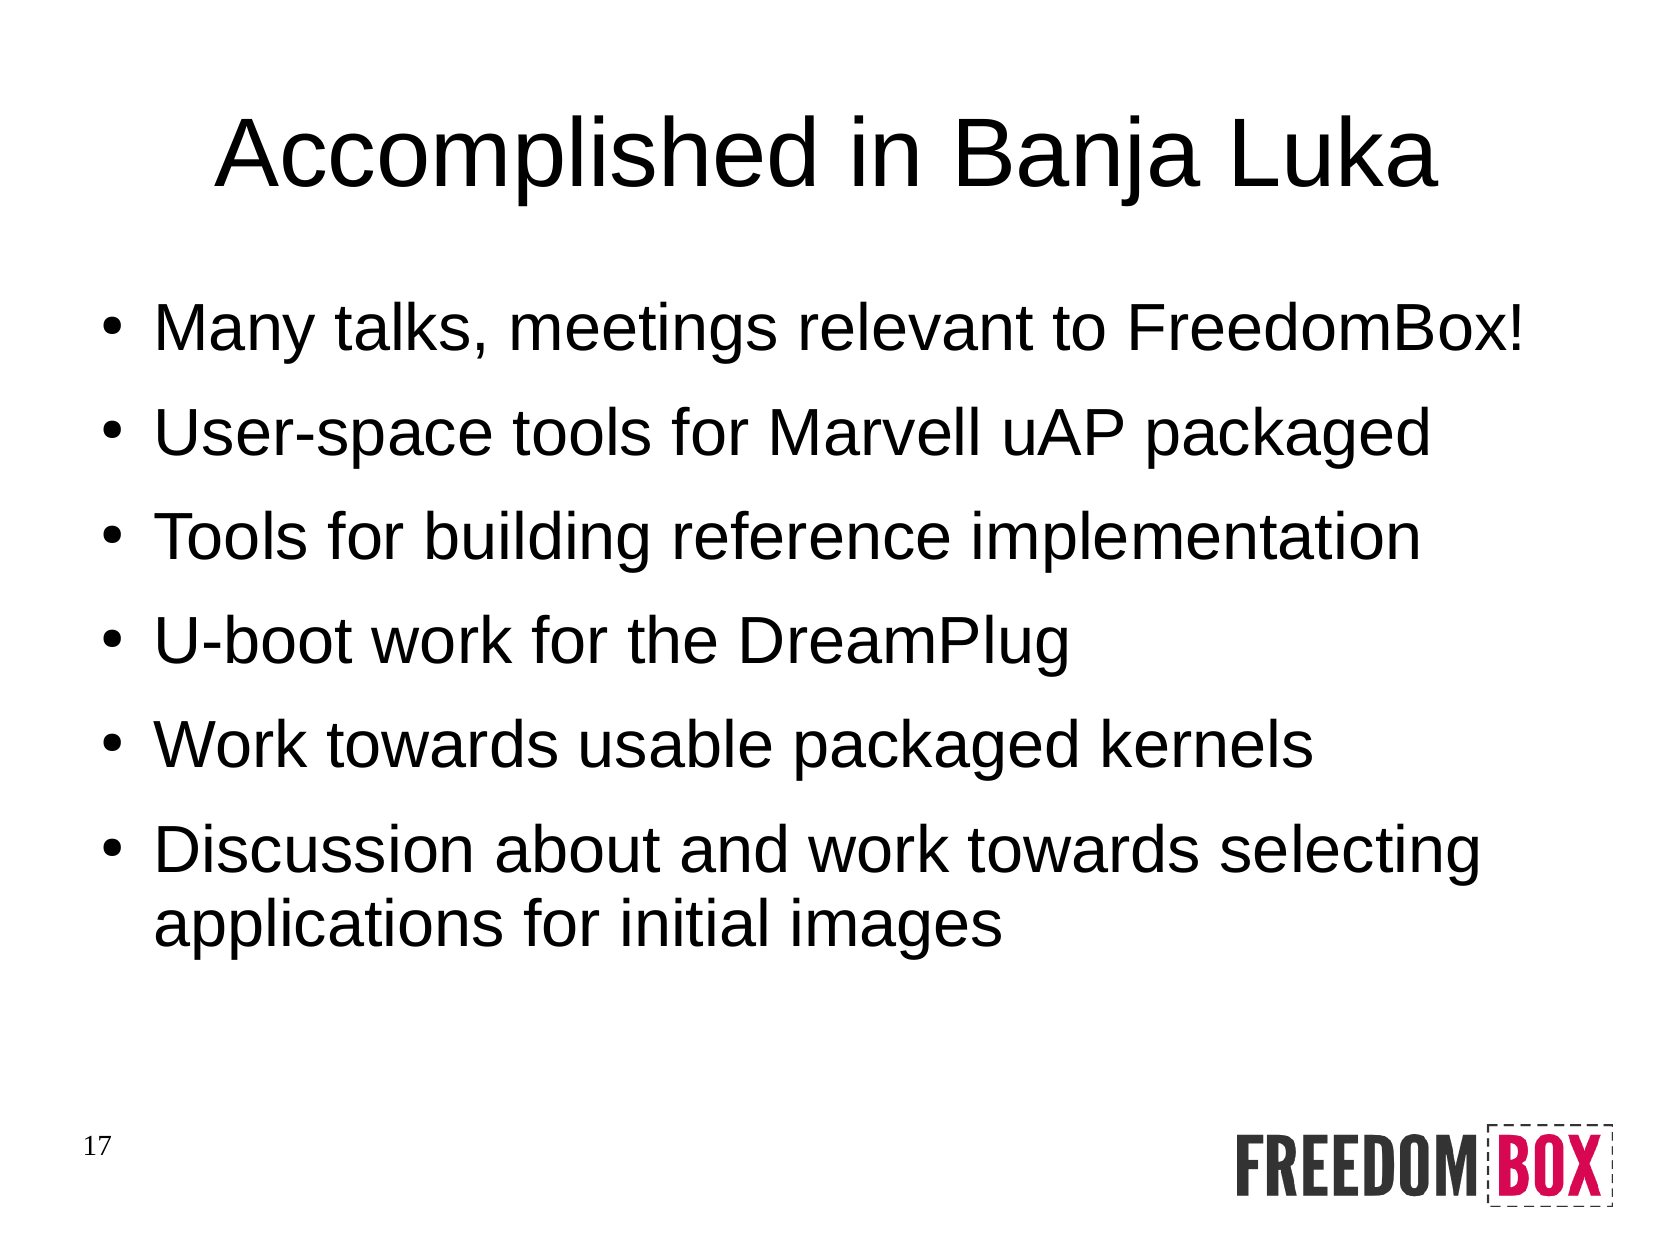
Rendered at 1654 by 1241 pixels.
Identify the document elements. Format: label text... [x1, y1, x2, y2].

title Accomplished in Banja Luka [82, 49, 1571, 257]
list Many talks, meetings relevant to FreedomBox! User-space tools for Marvell uAP packaged Tools for building reference implementation U-boot work for the DreamPlug Work towards usable packaged kernels Discussion about and work towards selecting applications for initial images [82, 290, 1571, 1109]
picture [1237, 1124, 1613, 1207]
